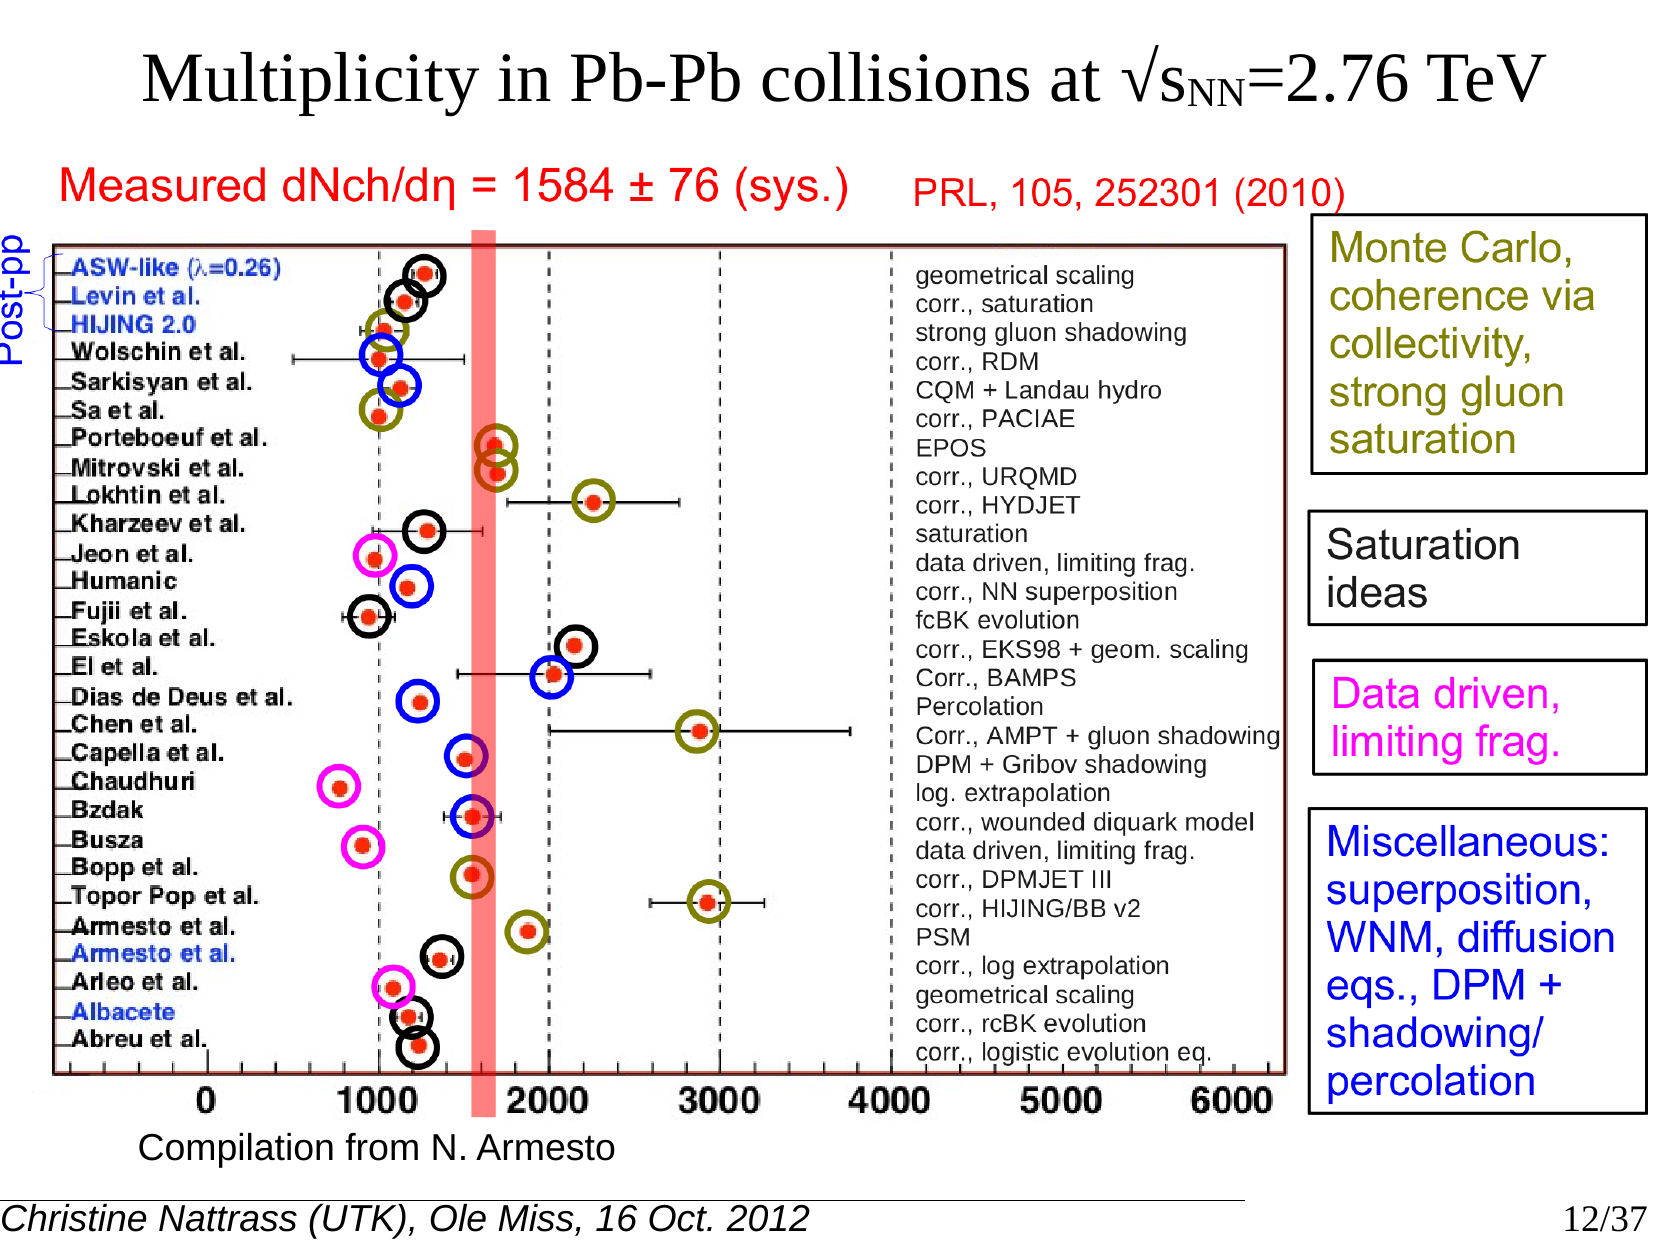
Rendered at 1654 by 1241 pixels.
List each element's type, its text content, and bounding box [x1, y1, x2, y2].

picture [0, 166, 1648, 1121]
title Multiplicity in Pb-Pb collisions at √sNN=2.76 TeV [100, 15, 1589, 139]
text_box Compilation from N. Armesto [112, 1119, 1276, 1176]
